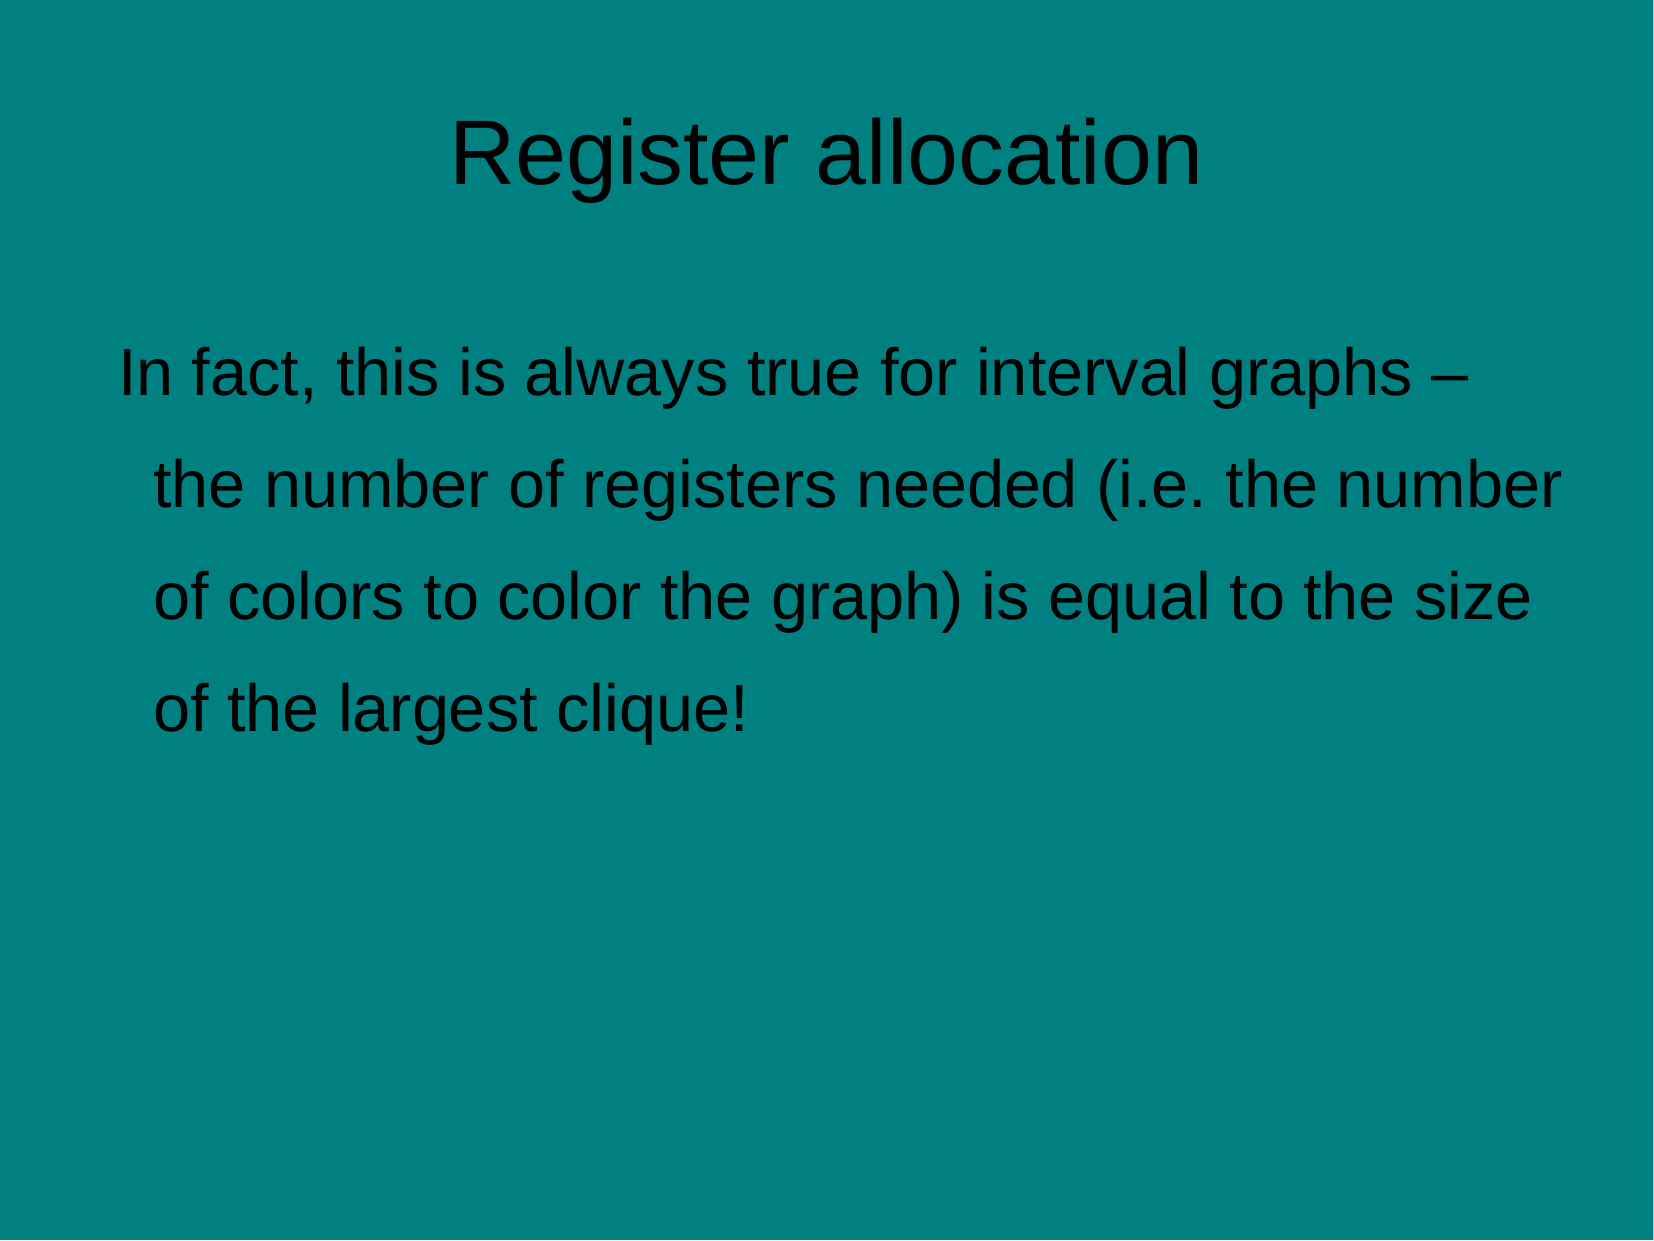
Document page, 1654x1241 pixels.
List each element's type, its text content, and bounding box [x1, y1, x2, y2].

subtitle In fact, this is always true for interval graphs – the number of registers needed (i.e. the number of colors to color the graph) is equal to the size of the largest clique! [82, 297, 1571, 1102]
title Register allocation [82, 56, 1571, 250]
